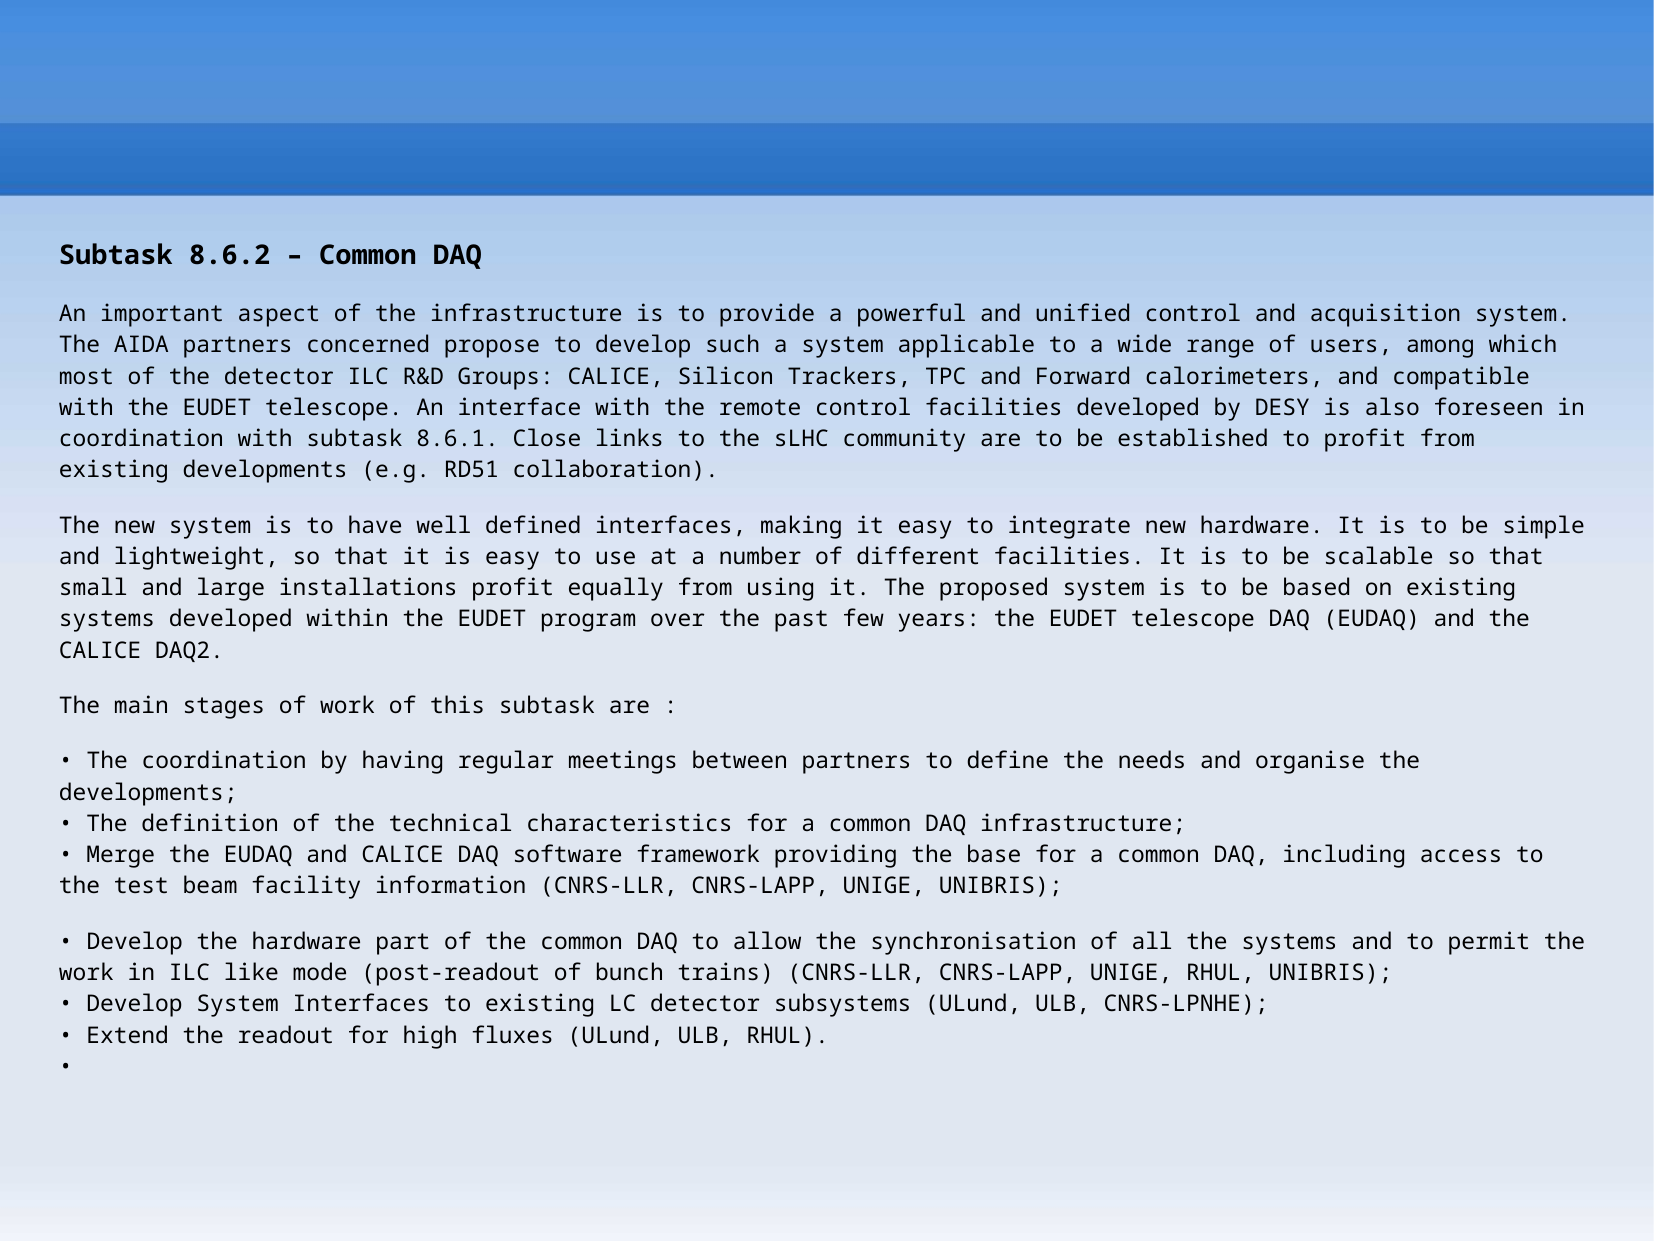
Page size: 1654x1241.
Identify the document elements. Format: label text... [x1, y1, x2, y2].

picture [0, 0, 1654, 1241]
list Subtask 8.6.2 – Common DAQ An important aspect of the infrastructure is to provide a powerful and unified control and acquisition system. The AIDA partners concerned propose to develop such a system applicable to a wide range of users, among which most of the detector ILC R&D Groups: CALICE, Silicon Trackers, TPC and Forward calorimeters, and compatible with the EUDET telescope. An interface with the remote control facilities developed by DESY is also foreseen in coordination with subtask 8.6.1. Close links to the sLHC community are to be established to profit from existing developments (e.g. RD51 collaboration). The new system is to have well defined interfaces, making it easy to integrate new hardware. It is to be simple and lightweight, so that it is easy to use at a number of different facilities. It is to be scalable so that small and large installations profit equally from using it. The proposed system is to be based on existing systems developed within the EUDET program over the past few years: the EUDET telescope DAQ (EUDAQ) and the CALICE DAQ2. The main stages of work of this subtask are : • The coordination by having regular meetings between partners to define the needs and organise the developments; • The definition of the technical characteristics for a common DAQ infrastructure; • Merge the EUDAQ and CALICE DAQ software framework providing the base for a common DAQ, including access to the test beam facility information (CNRS-LLR, CNRS-LAPP, UNIGE, UNIBRIS); • Develop the hardware part of the common DAQ to allow the synchronisation of all the systems and to permit the work in ILC like mode (post-readout of bunch trains) (CNRS-LLR, CNRS-LAPP, UNIGE, RHUL, UNIBRIS); • Develop System Interfaces to existing LC detector subsystems (ULund, ULB, CNRS-LPNHE); • Extend the readout for high fluxes (ULund, ULB, RHUL). • [59, 236, 1595, 1152]
